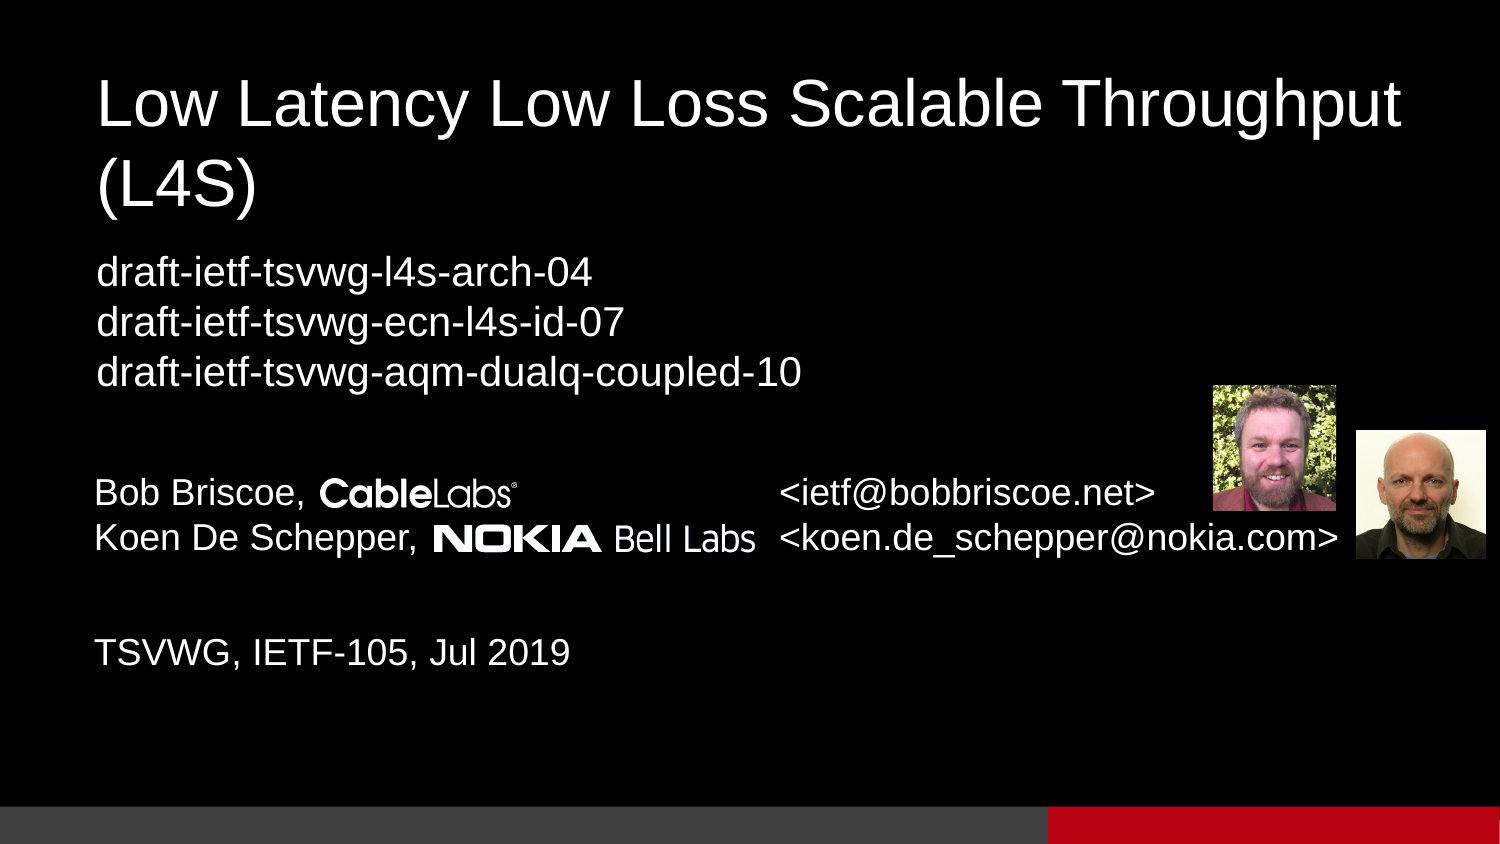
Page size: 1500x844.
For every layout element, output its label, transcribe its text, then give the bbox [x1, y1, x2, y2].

text_box Low Latency Low Loss Scalable Throughput (L4S) draft-ietf-tsvwg-l4s-arch-04 draft-ietf-tsvwg-ecn-l4s-id-07 draft-ietf-tsvwg-aqm-dualq-coupled-10 [81, 52, 1453, 233]
picture [426, 516, 764, 563]
picture [1356, 430, 1486, 560]
picture [320, 478, 517, 508]
text_box Bob Briscoe, CableLabs <ietf@bobbriscoe.net> Koen De Schepper, N okia Bell Labs <koen.de_schepper@nokia.com> TSVWG, IETF-105, Jul 2019 [78, 460, 1423, 649]
picture [1212, 385, 1337, 511]
